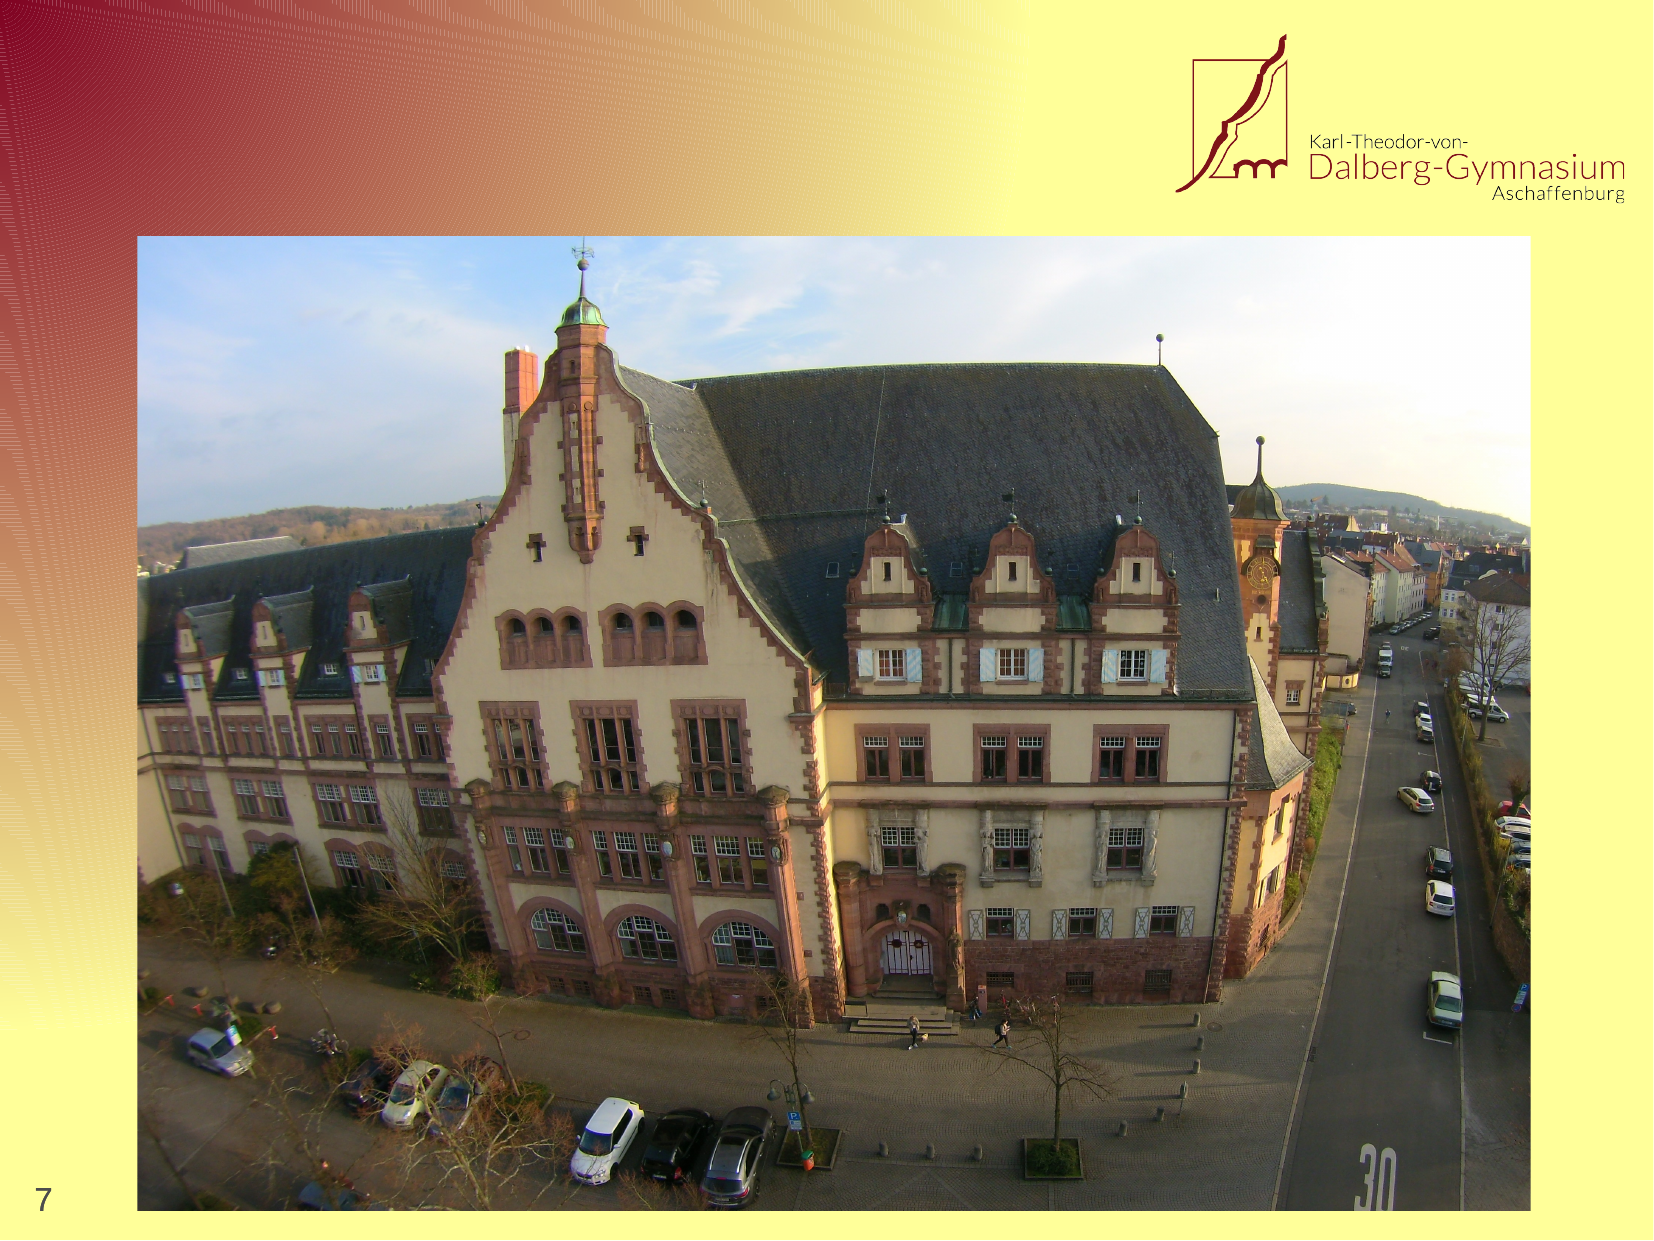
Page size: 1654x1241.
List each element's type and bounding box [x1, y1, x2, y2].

picture [137, 236, 1531, 1211]
picture [1174, 29, 1625, 207]
